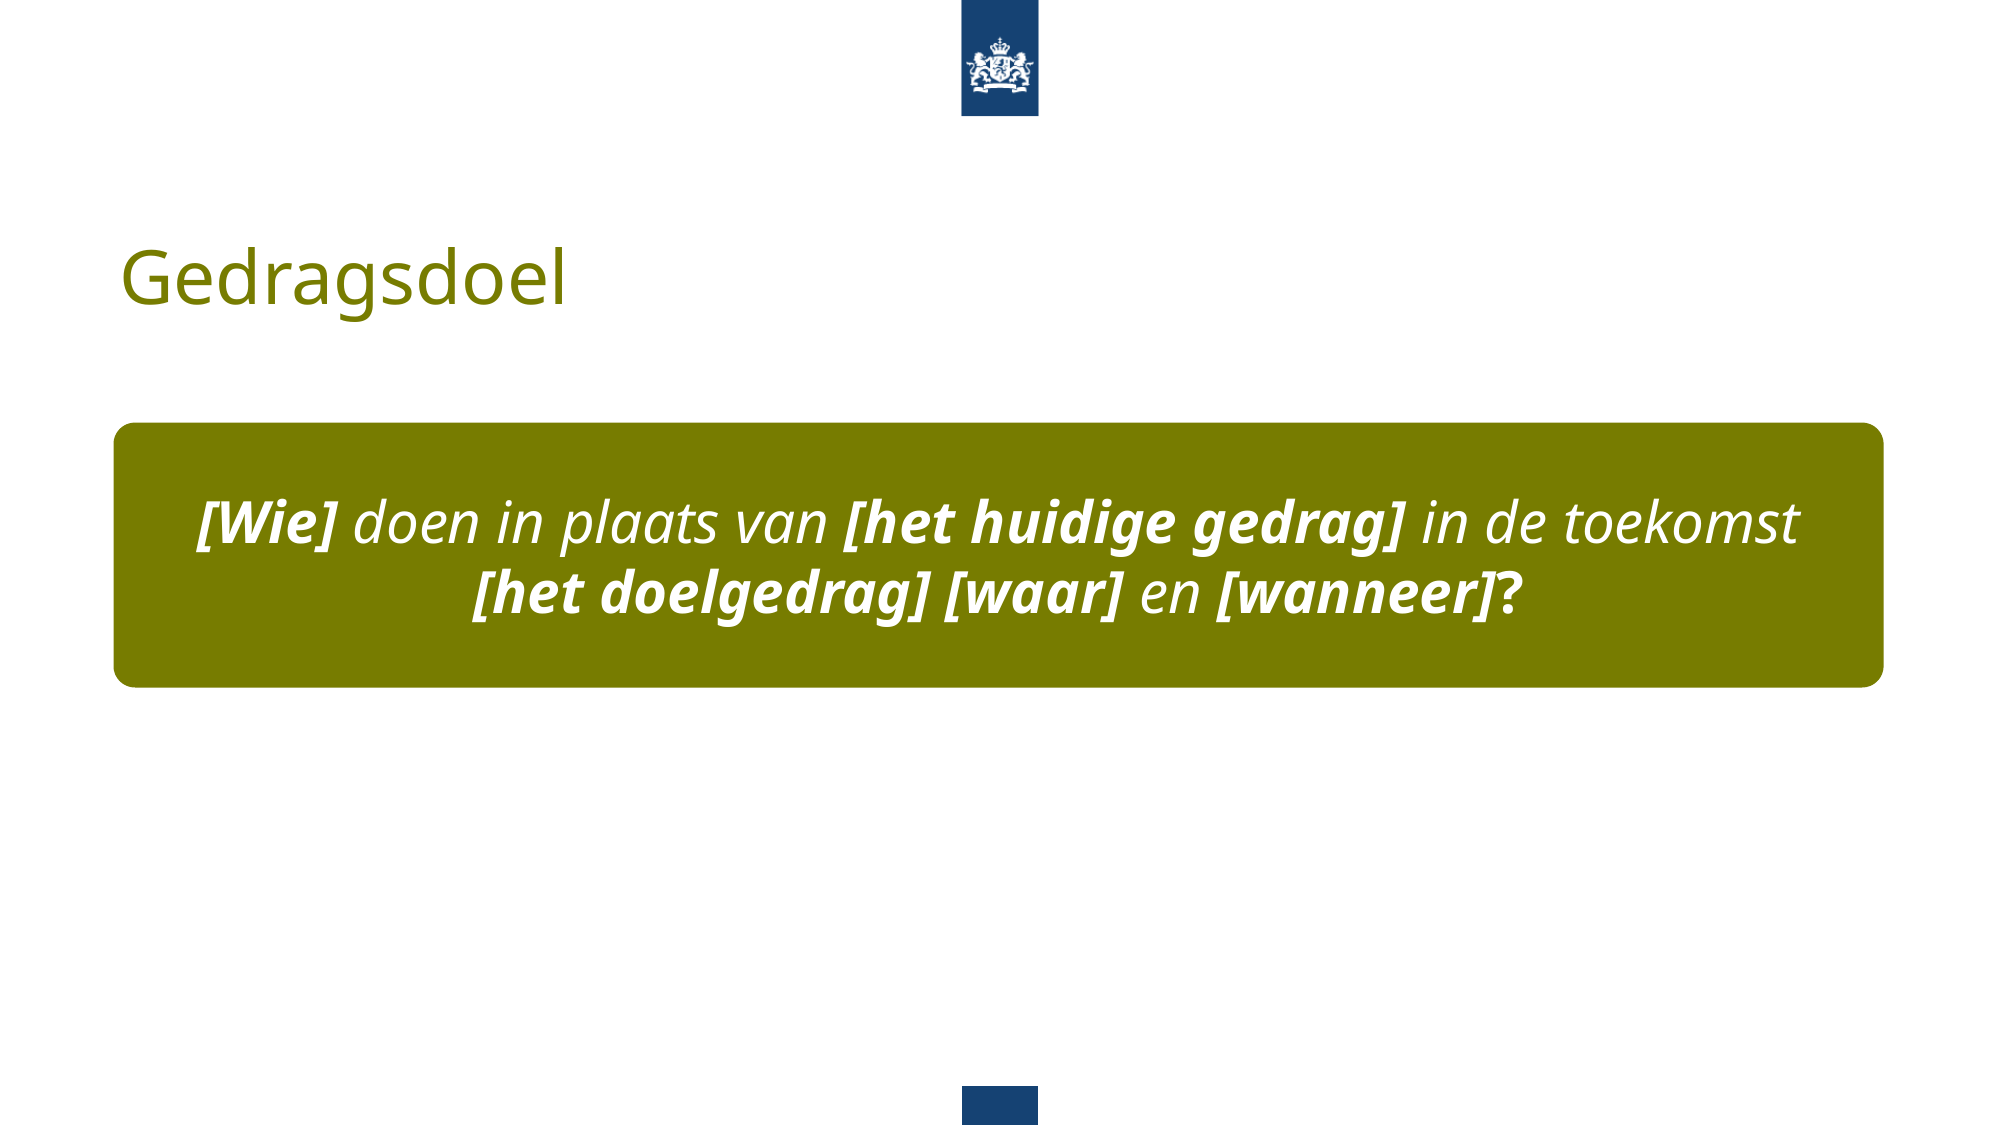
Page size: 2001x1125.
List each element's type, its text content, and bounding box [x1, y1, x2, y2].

title Gedragsdoel [104, 172, 1897, 329]
text_box [Wie] doen in plaats van [het huidige gedrag] in de toekomst [het doelgedrag] [waar] en [wanneer]? [113, 422, 1884, 688]
